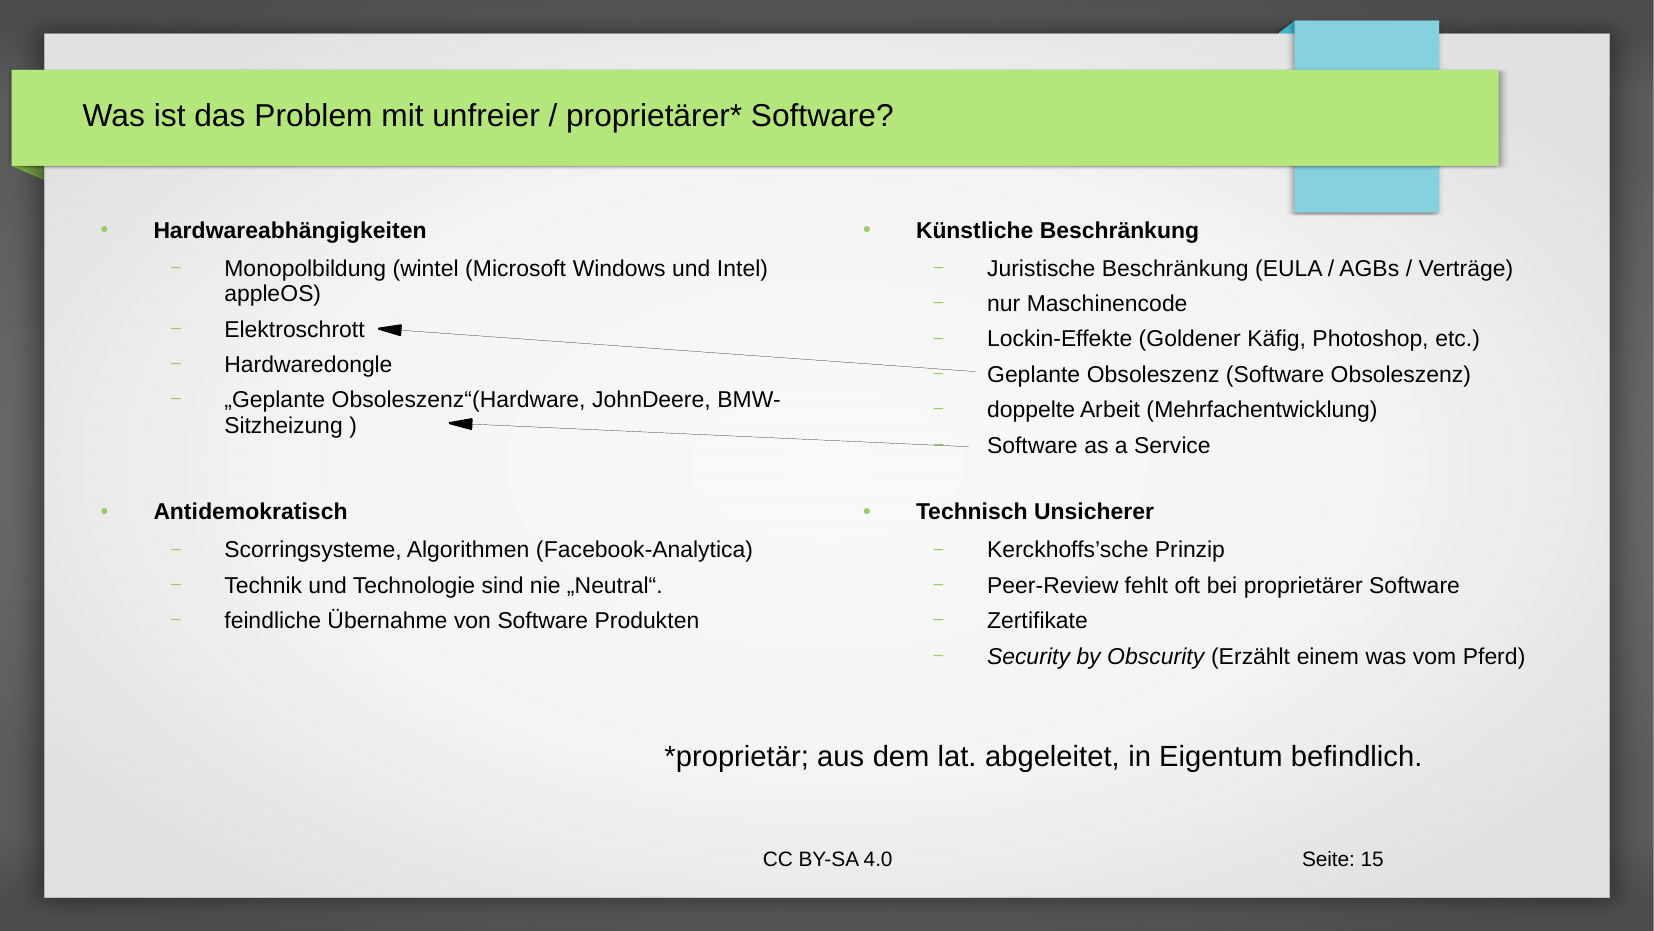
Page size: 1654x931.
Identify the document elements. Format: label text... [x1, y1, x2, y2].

title Was ist das Problem mit unfreier / proprietärer* Software? [82, 70, 1264, 160]
text_box *proprietär; aus dem lat. abgeleitet, in Eigentum befindlich. [649, 732, 1548, 792]
picture [0, 0, 1654, 931]
list Antidemokratisch Scorringsysteme, Algorithmen (Facebook-Analytica) Technik und Technologie sind nie „Neutral“. feindliche Übernahme von Software Produkten [82, 499, 809, 757]
list Künstliche Beschränkung Juristische Beschränkung (EULA / AGBs / Verträge) nur Maschinencode Lockin-Effekte (Goldener Käfig, Photoshop, etc.) Geplante Obsoleszenz (Software Obsoleszenz) doppelte Arbeit (Mehrfachentwicklung) Software as a Service [845, 217, 1572, 475]
list Hardwareabhängigkeiten Monopolbildung (wintel (Microsoft Windows und Intel) appleOS) Elektroschrott Hardwaredongle „Geplante Obsoleszenz“(Hardware, JohnDeere, BMW-Sitzheizung ) [82, 217, 809, 475]
list Technisch Unsicherer Kerckhoffs’sche Prinzip Peer-Review fehlt oft bei proprietärer Software Zertifikate Security by Obscurity (Erzählt einem was vom Pferd) [845, 499, 1572, 757]
